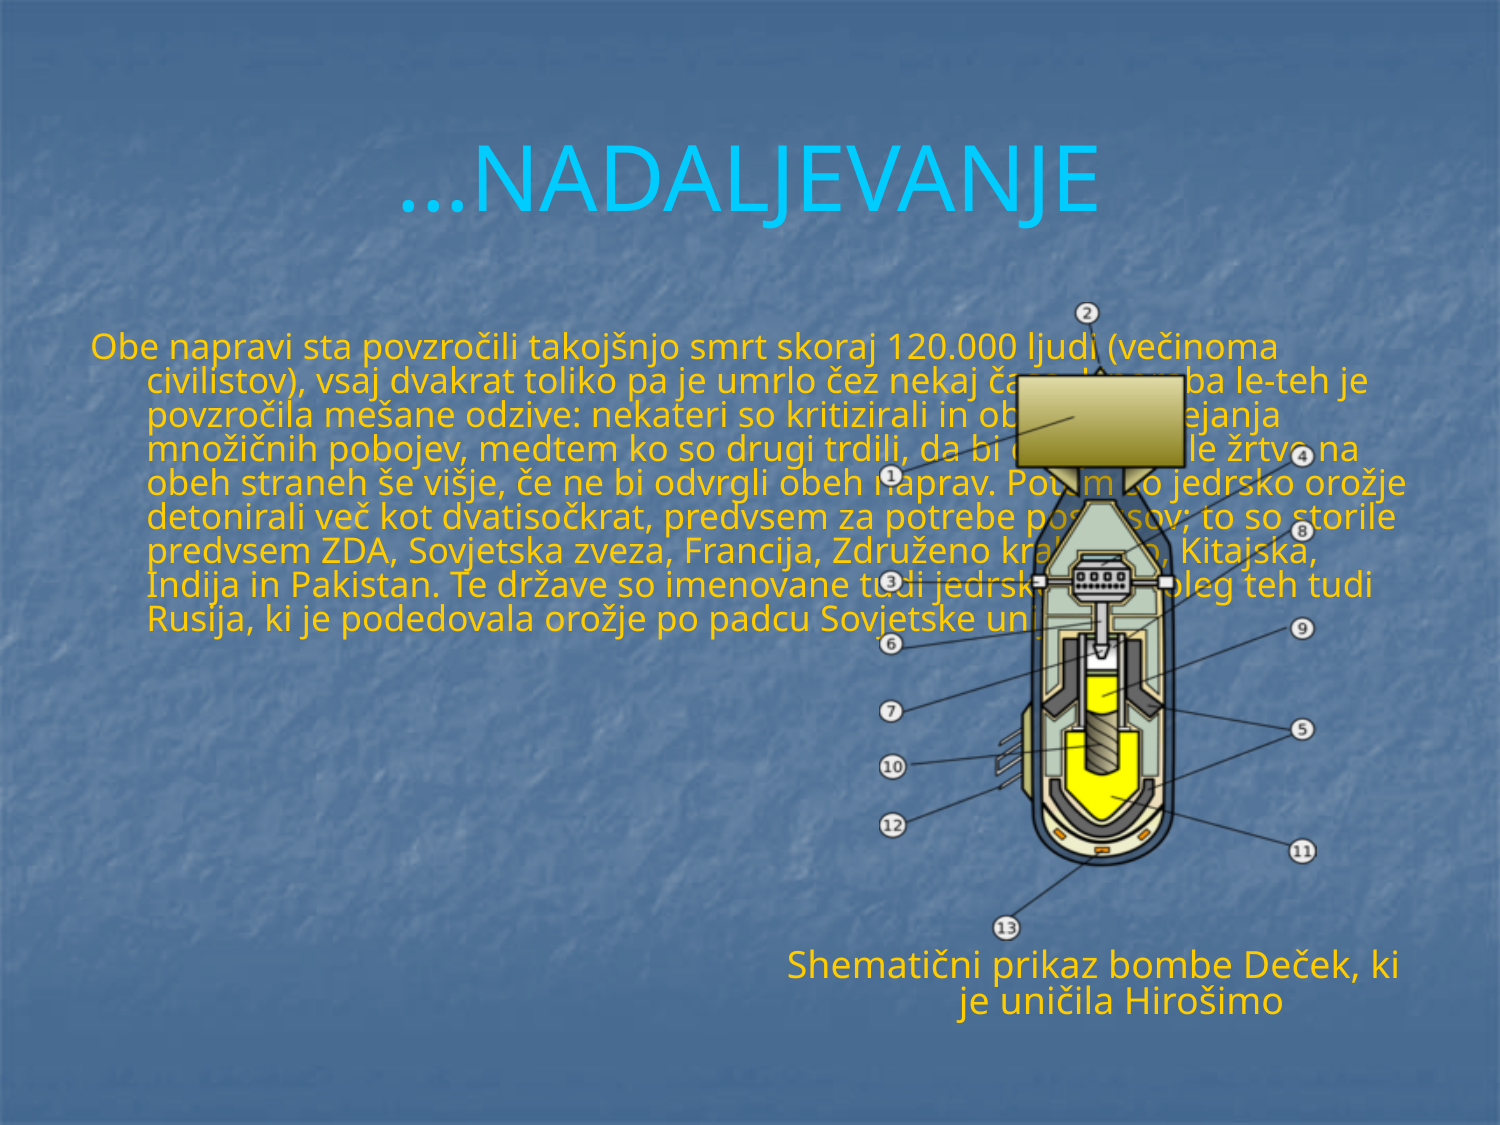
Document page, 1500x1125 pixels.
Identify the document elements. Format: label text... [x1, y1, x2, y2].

title ...NADALJEVANJE [75, 62, 1425, 288]
list Obe napravi sta povzročili takojšnjo smrt skoraj 120.000 ljudi (večinoma civilistov), vsaj dvakrat toliko pa je umrlo čez nekaj časa. Uporaba le-teh je povzročila mešane odzive: nekateri so kritizirali in obsojali ta dejanja množičnih pobojev, medtem ko so drugi trdili, da bi drugače bile žrtve na obeh straneh še višje, če ne bi odvrgli obeh naprav. Potem so jedrsko orožje detonirali več kot dvatisočkrat, predvsem za potrebe poskusov; to so storile predvsem ZDA, Sovjetska zveza, Francija, Združeno kraljestvo, Kitajska, Indija in Pakistan. Te države so imenovane tudi jedrske sile (poleg teh tudi Rusija, ki je podedovala orožje po padcu Sovjetske unije). [75, 324, 762, 1000]
picture [0, 0, 1500, 1125]
list Shematični prikaz bombe Deček, ki je uničila Hirošimo [762, 324, 1425, 1071]
